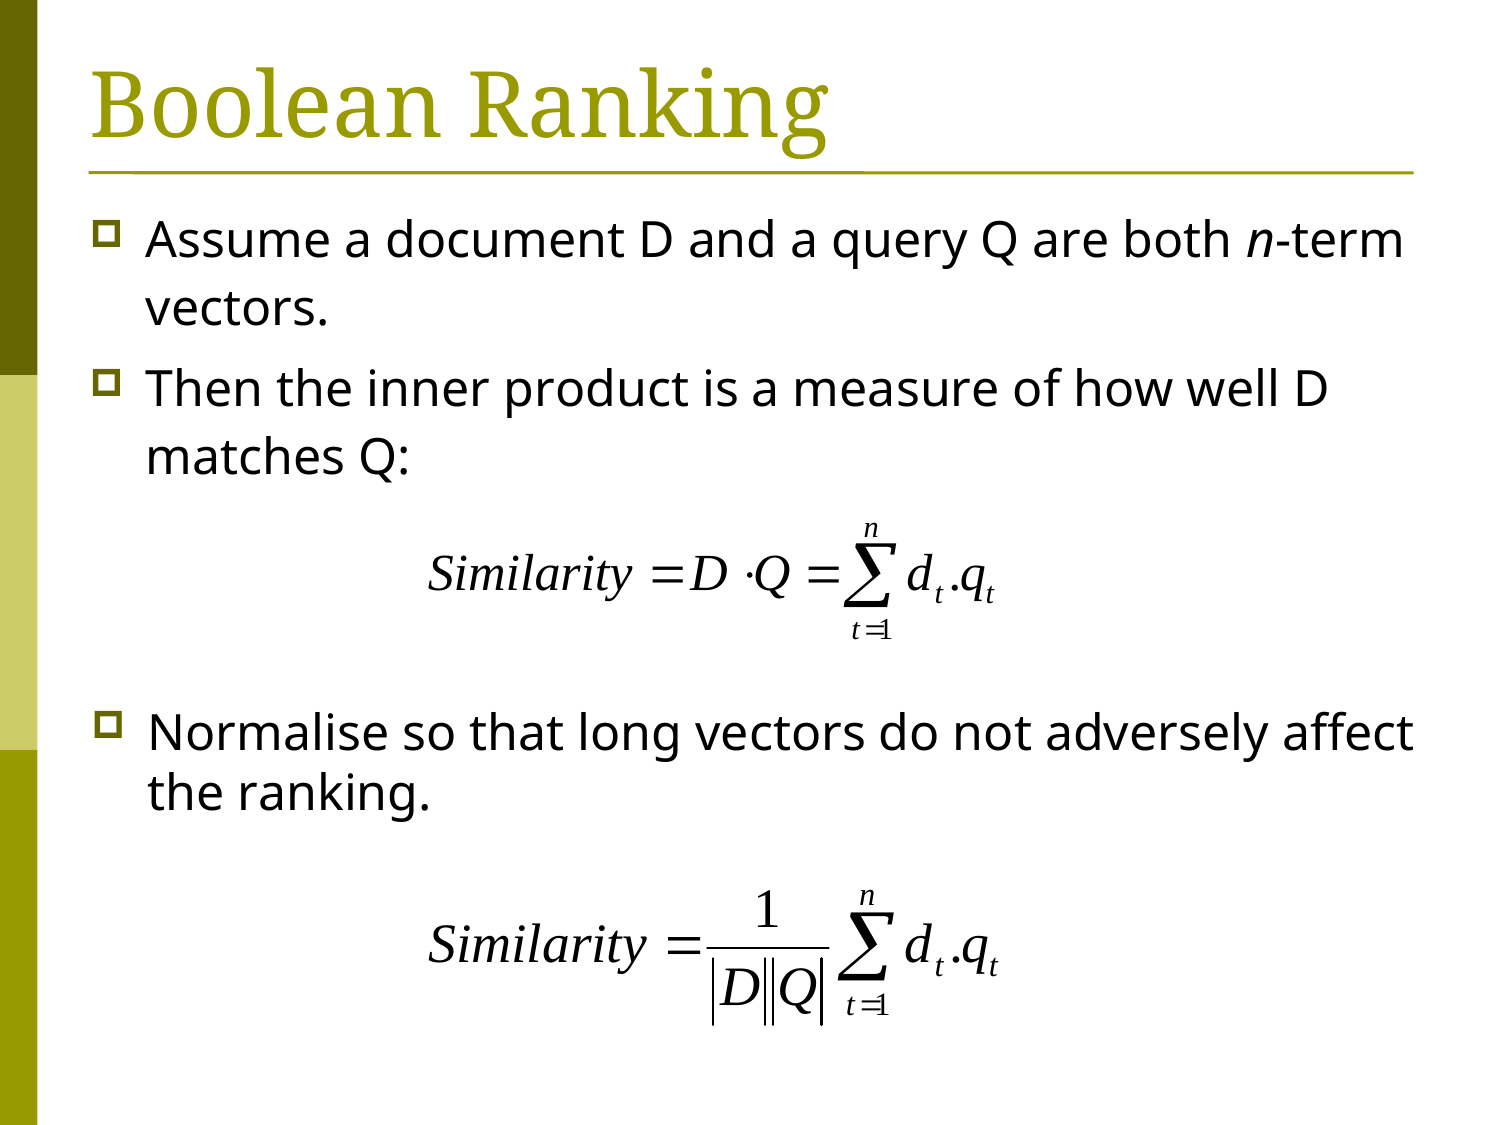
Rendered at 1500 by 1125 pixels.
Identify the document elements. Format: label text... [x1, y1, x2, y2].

chart [419, 869, 1017, 1037]
list Assume a document D and a query Q are both n-term vectors. Then the inner product is a measure of how well D matches Q: [75, 196, 1436, 551]
title Boolean Ranking [75, 45, 1426, 173]
chart [419, 503, 1010, 652]
text_box Normalise so that long vectors do not adversely affect the ranking. [76, 692, 1437, 811]
